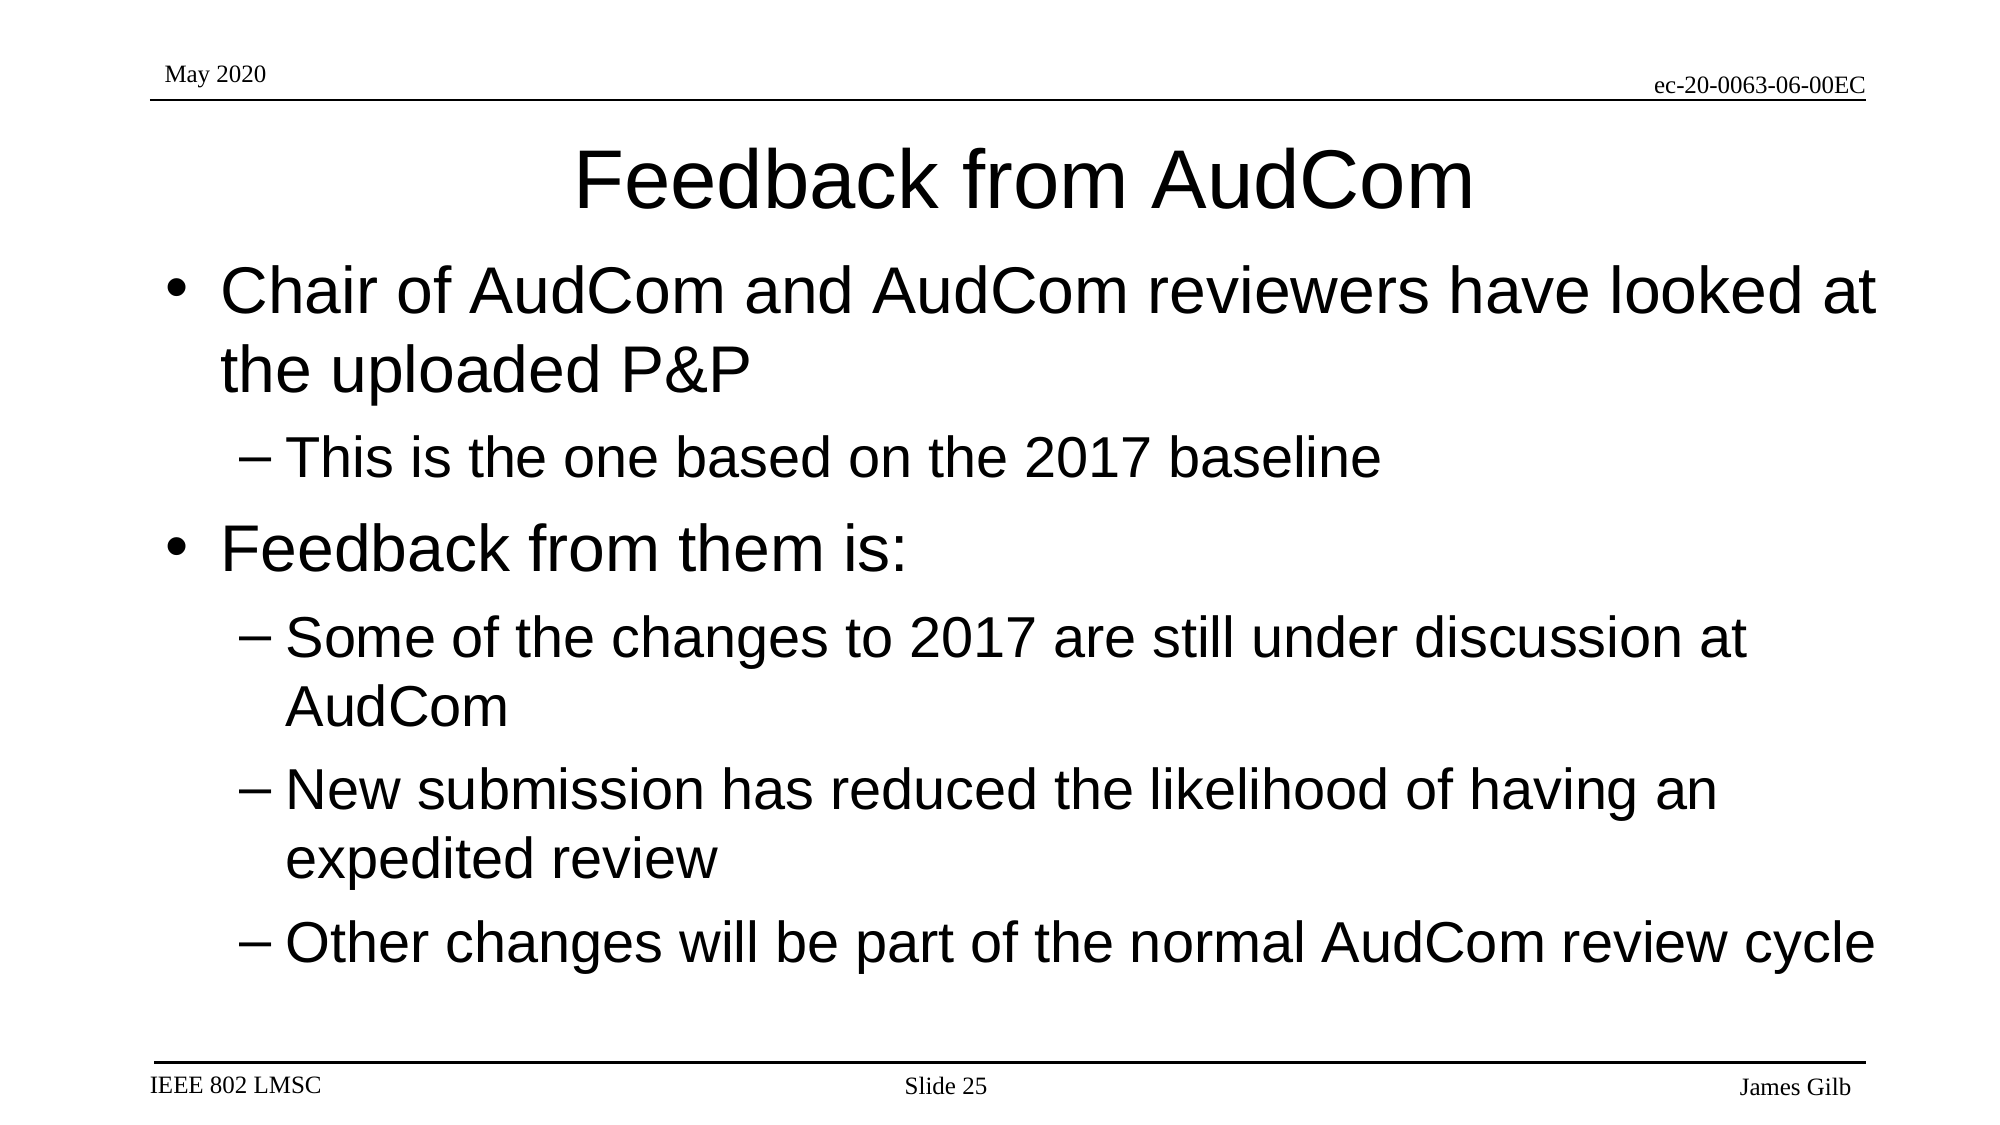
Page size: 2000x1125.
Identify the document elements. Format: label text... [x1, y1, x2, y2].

list Chair of AudCom and AudCom reviewers have looked at the uploaded P&P This is the one based on the 2017 baseline Feedback from them is: Some of the changes to 2017 are still under discussion at AudCom New submission has reduced the likelihood of having an expedited review Other changes will be part of the normal AudCom review cycle [149, 239, 1900, 1051]
title Feedback from AudCom [149, 112, 1900, 238]
